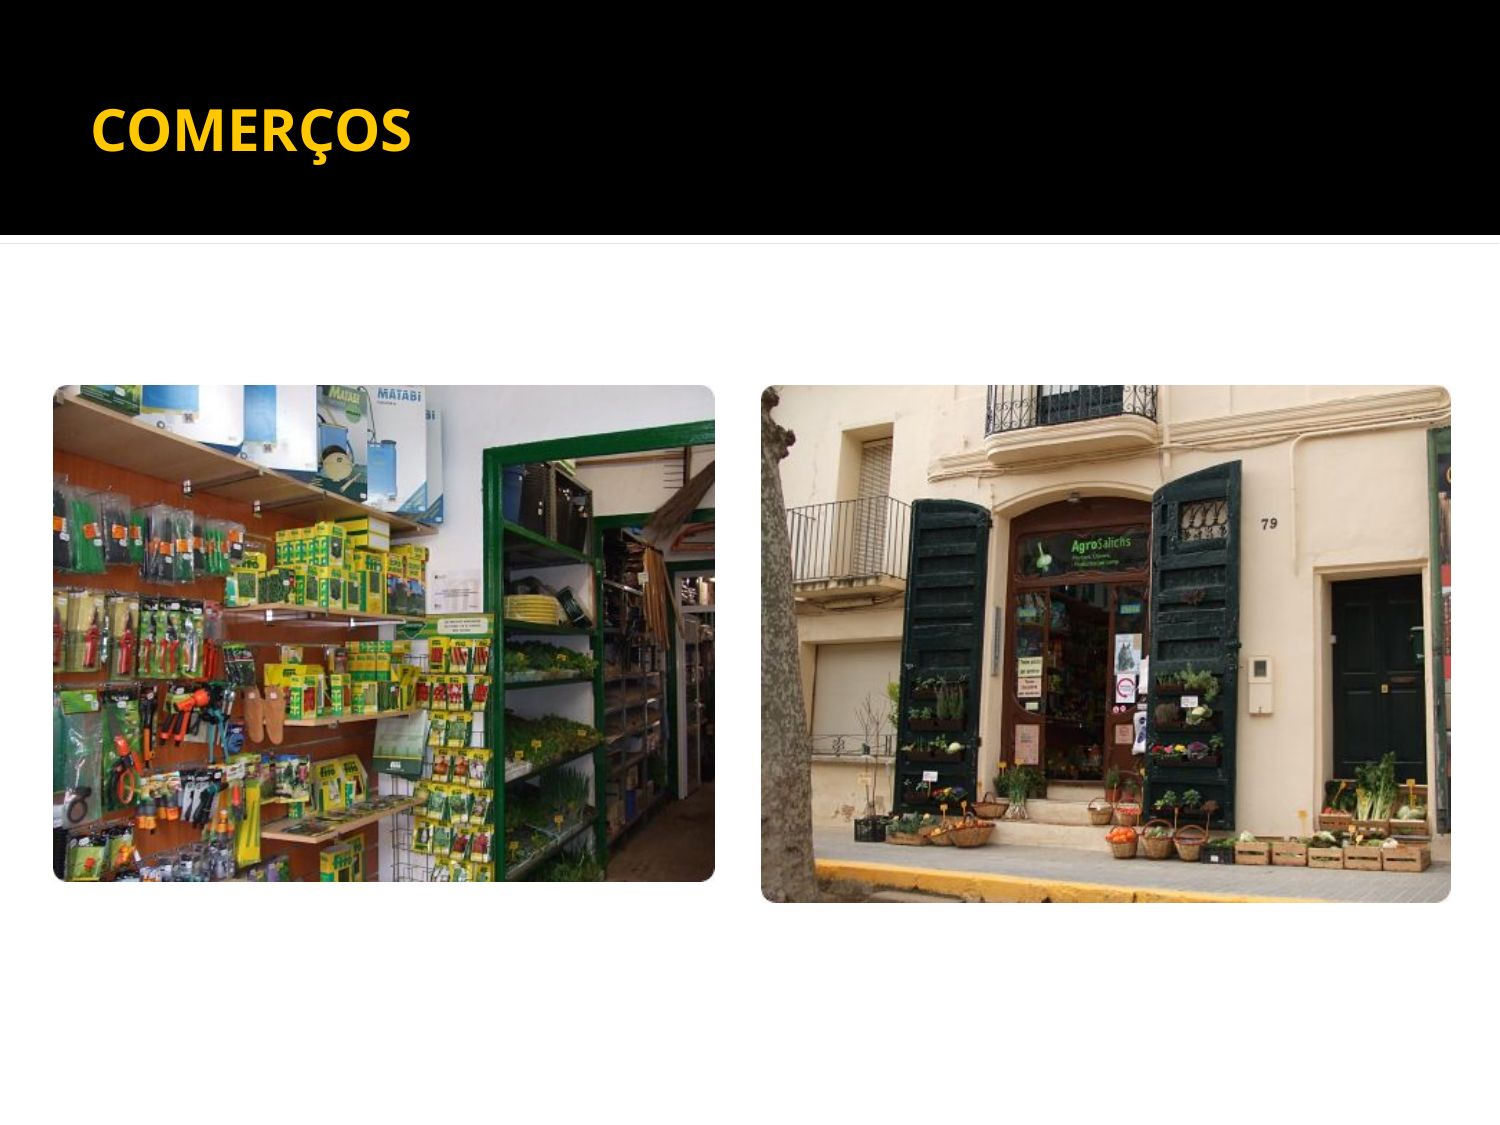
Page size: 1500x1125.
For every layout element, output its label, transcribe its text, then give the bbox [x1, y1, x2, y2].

picture [53, 385, 715, 882]
title COMERÇOS [75, 25, 1426, 232]
picture [761, 385, 1451, 903]
